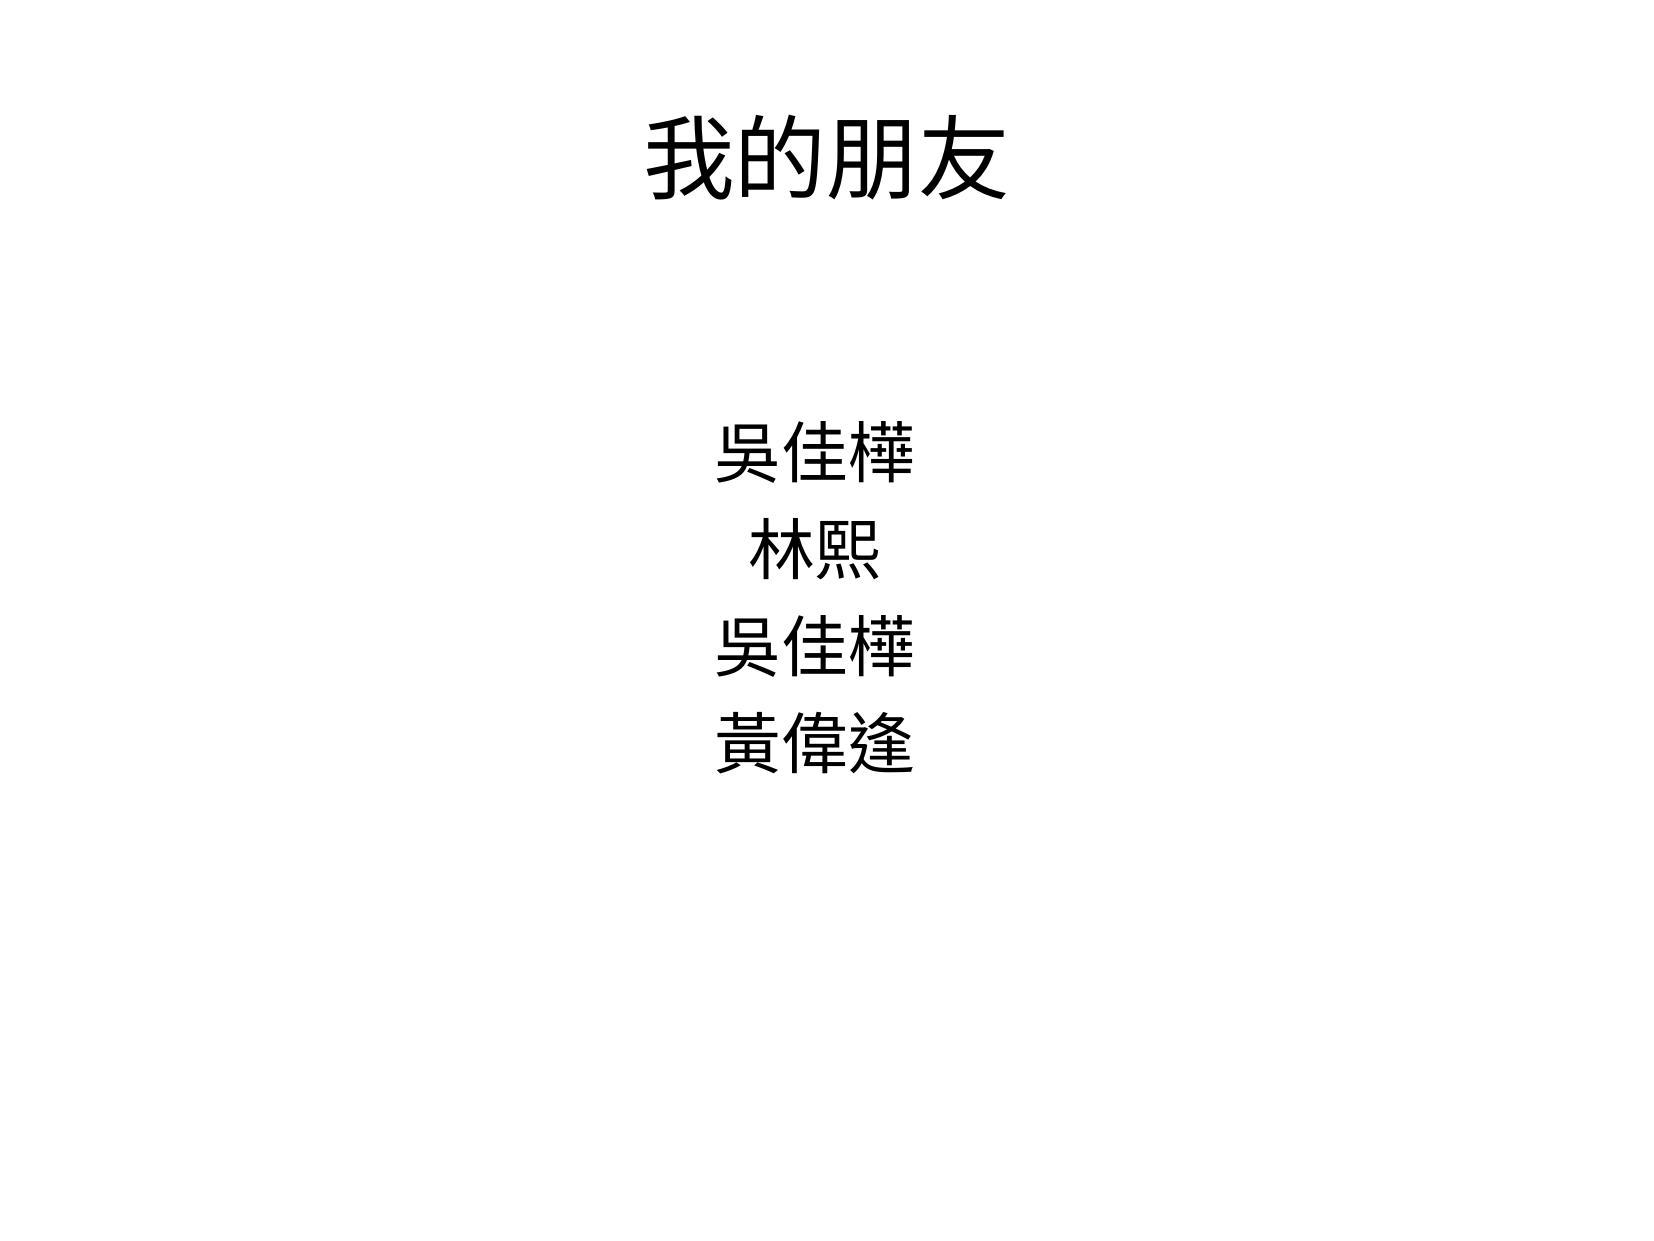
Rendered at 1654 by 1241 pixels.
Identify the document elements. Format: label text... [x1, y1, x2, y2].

subtitle 吳佳樺 林熙 吳佳樺 黃偉逢 [70, 271, 1559, 991]
title 我的朋友 [82, 49, 1571, 257]
